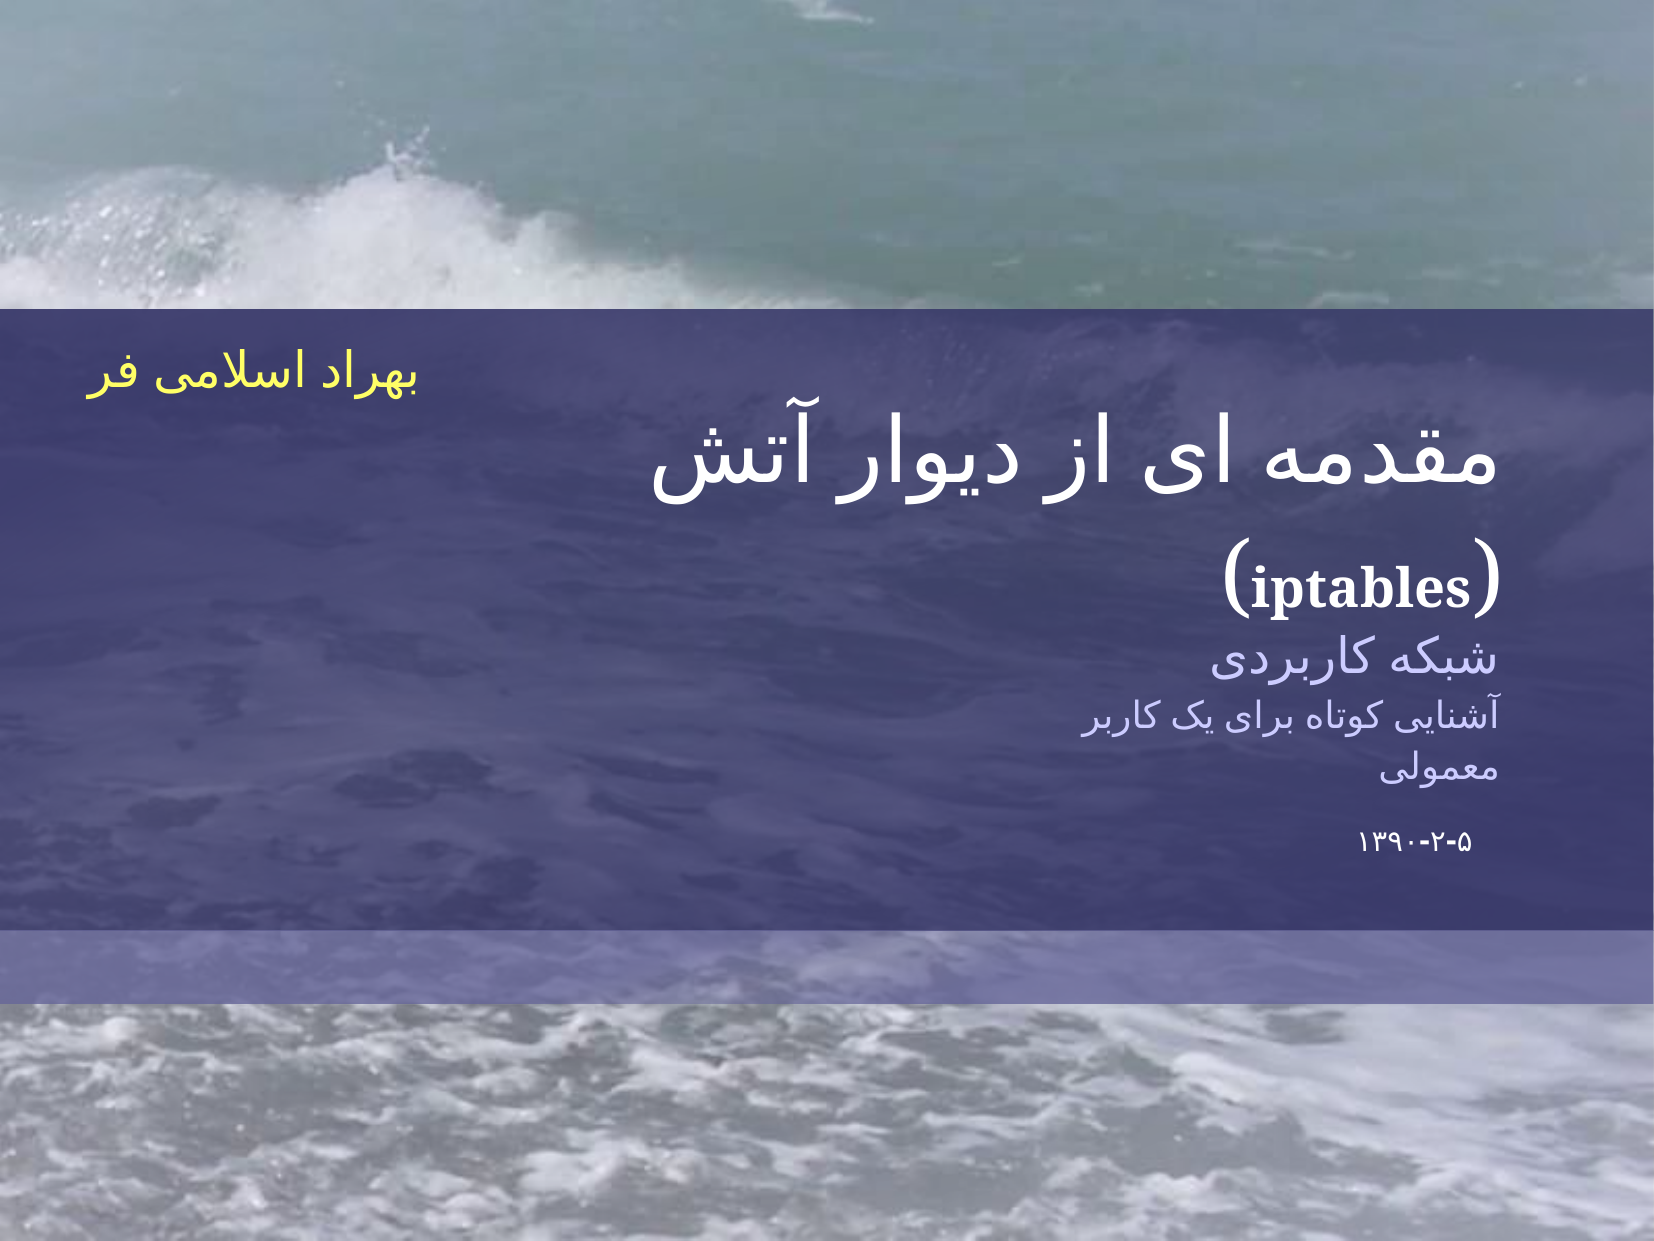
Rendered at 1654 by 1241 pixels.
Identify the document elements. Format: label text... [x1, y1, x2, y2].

title مقدمه ای از دیوار آتش (iptables) [590, 440, 1504, 579]
